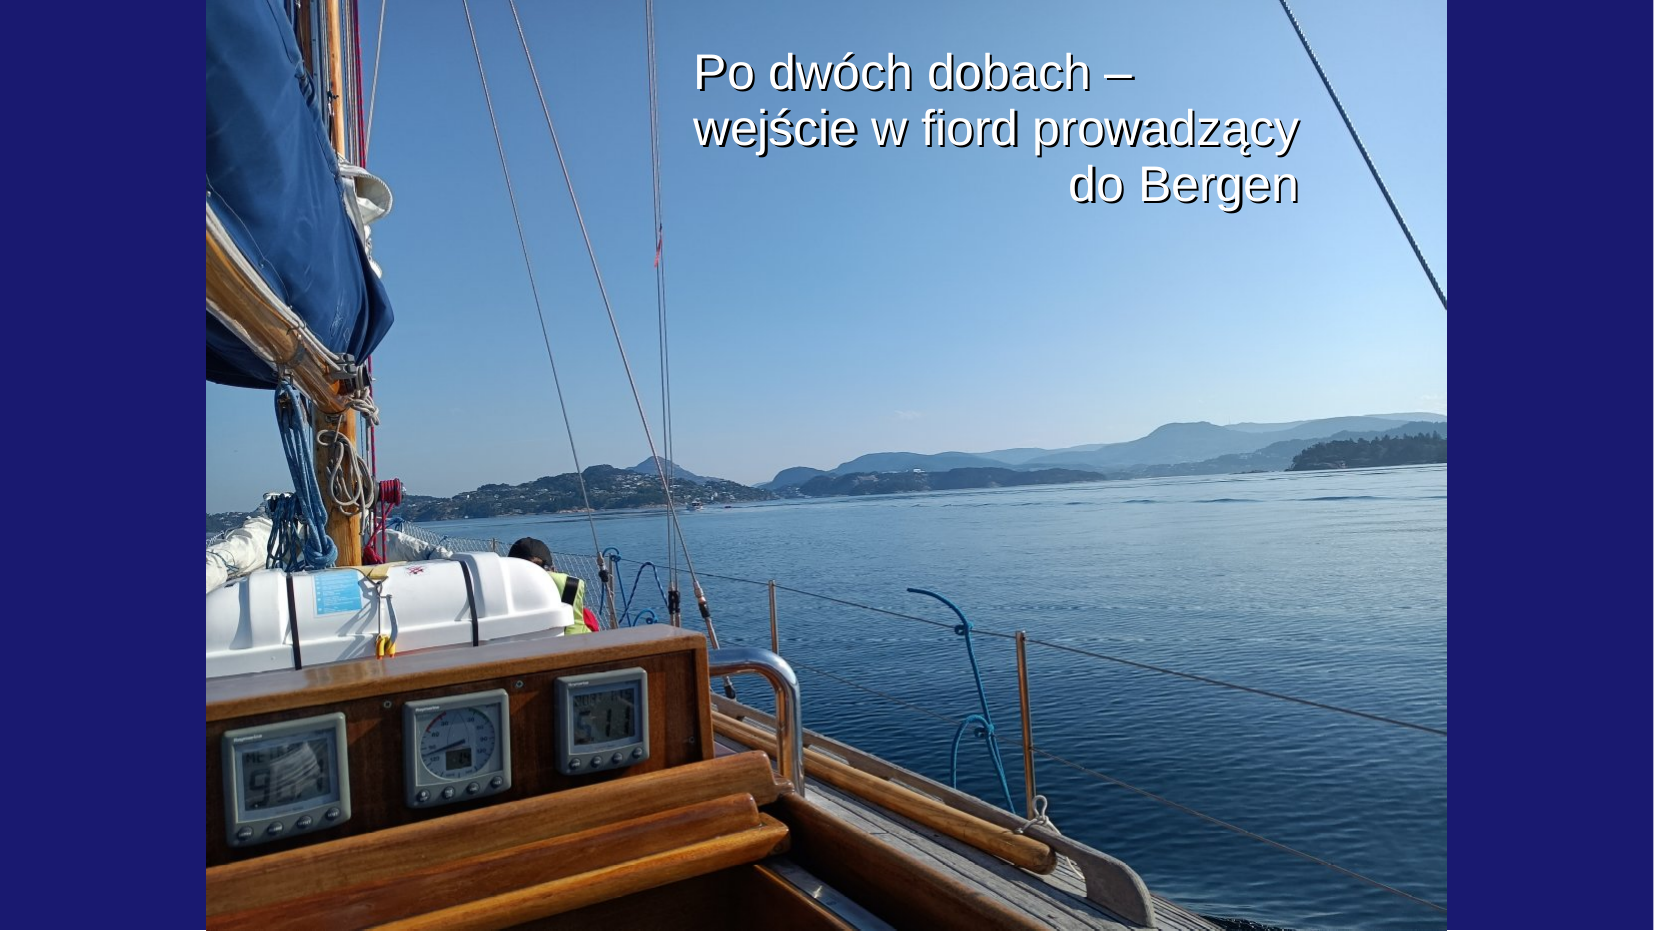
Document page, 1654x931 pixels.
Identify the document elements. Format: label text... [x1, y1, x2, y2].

picture [206, 0, 1447, 931]
text_box Po dwóch dobach – wejście w fiord prowadzący do Bergen [679, 37, 1315, 220]
